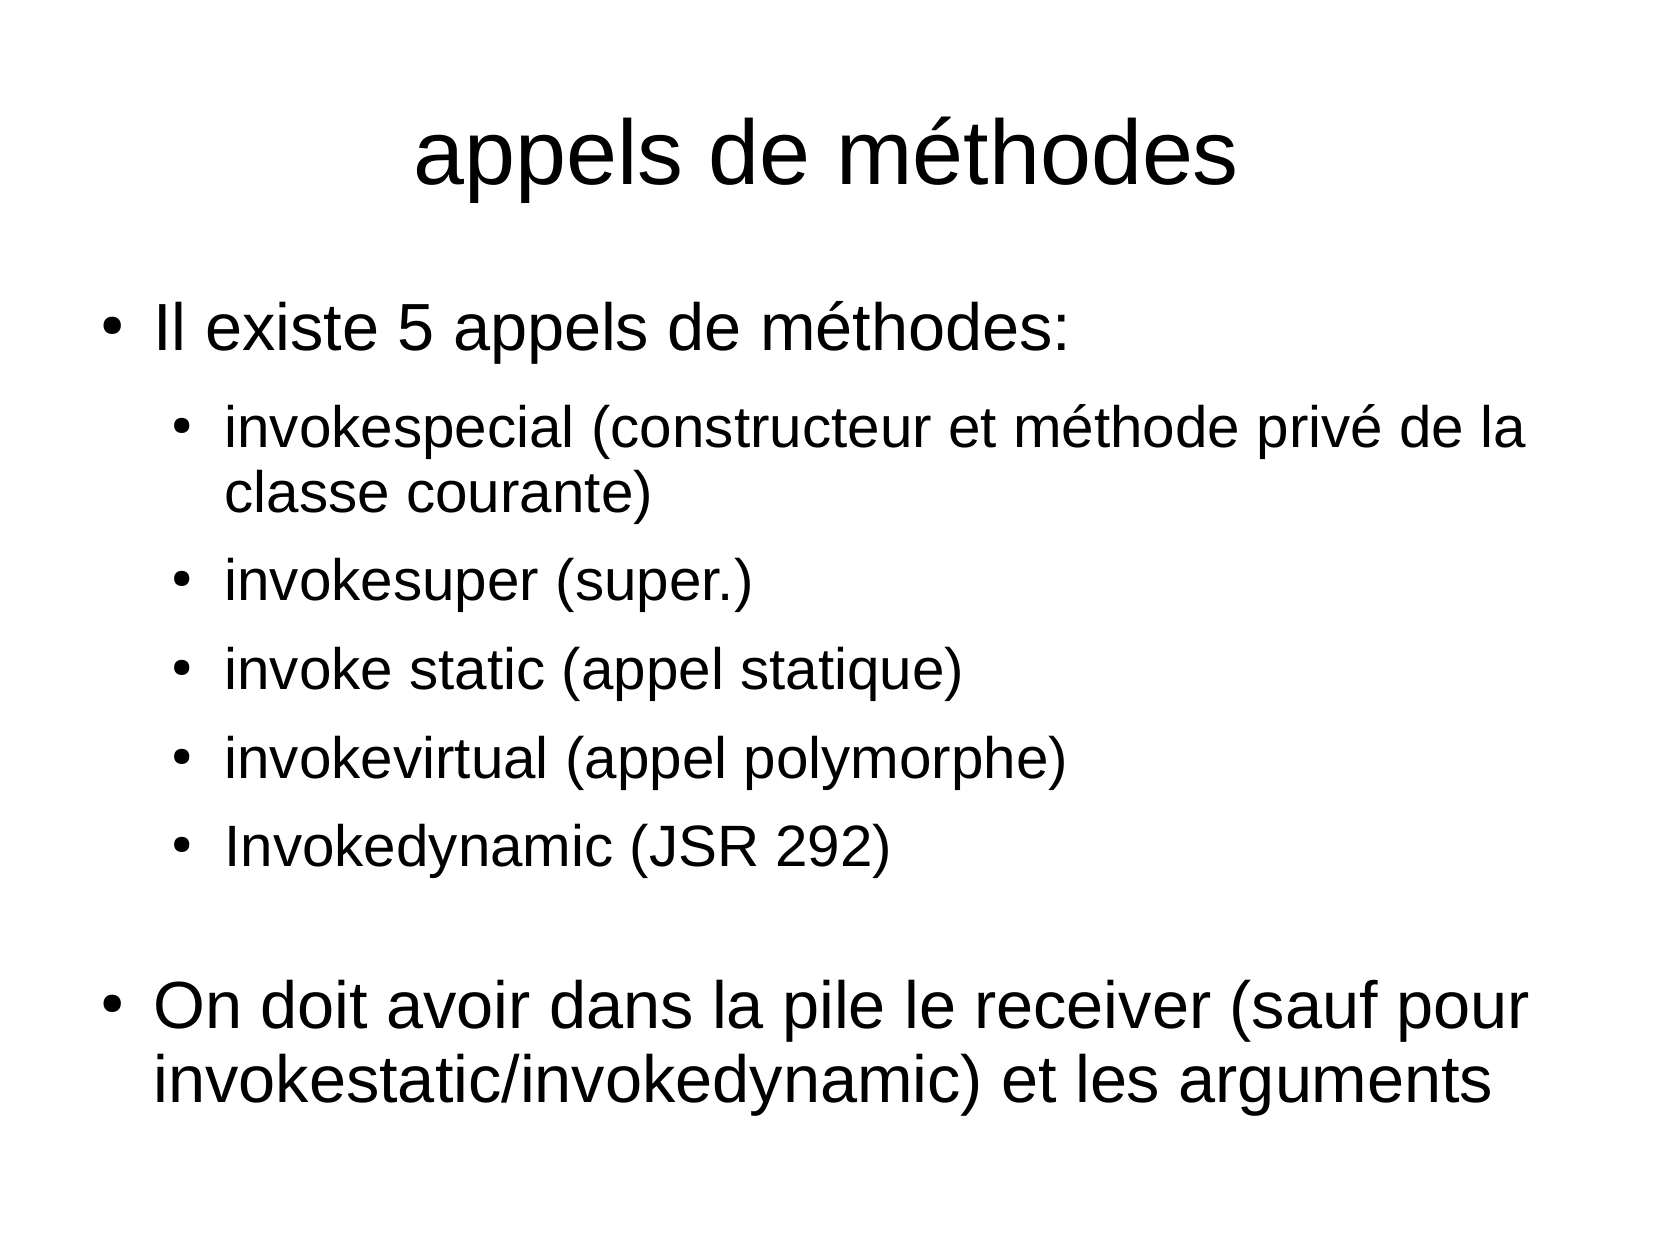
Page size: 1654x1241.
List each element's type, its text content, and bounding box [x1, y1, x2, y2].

title appels de méthodes [82, 56, 1571, 250]
list Il existe 5 appels de méthodes: invokespecial (constructeur et méthode privé de la classe courante) invokesuper (super.) invoke static (appel statique) invokevirtual (appel polymorphe) Invokedynamic (JSR 292) On doit avoir dans la pile le receiver (sauf pour invokestatic/invokedynamic) et les arguments [82, 290, 1571, 1118]
